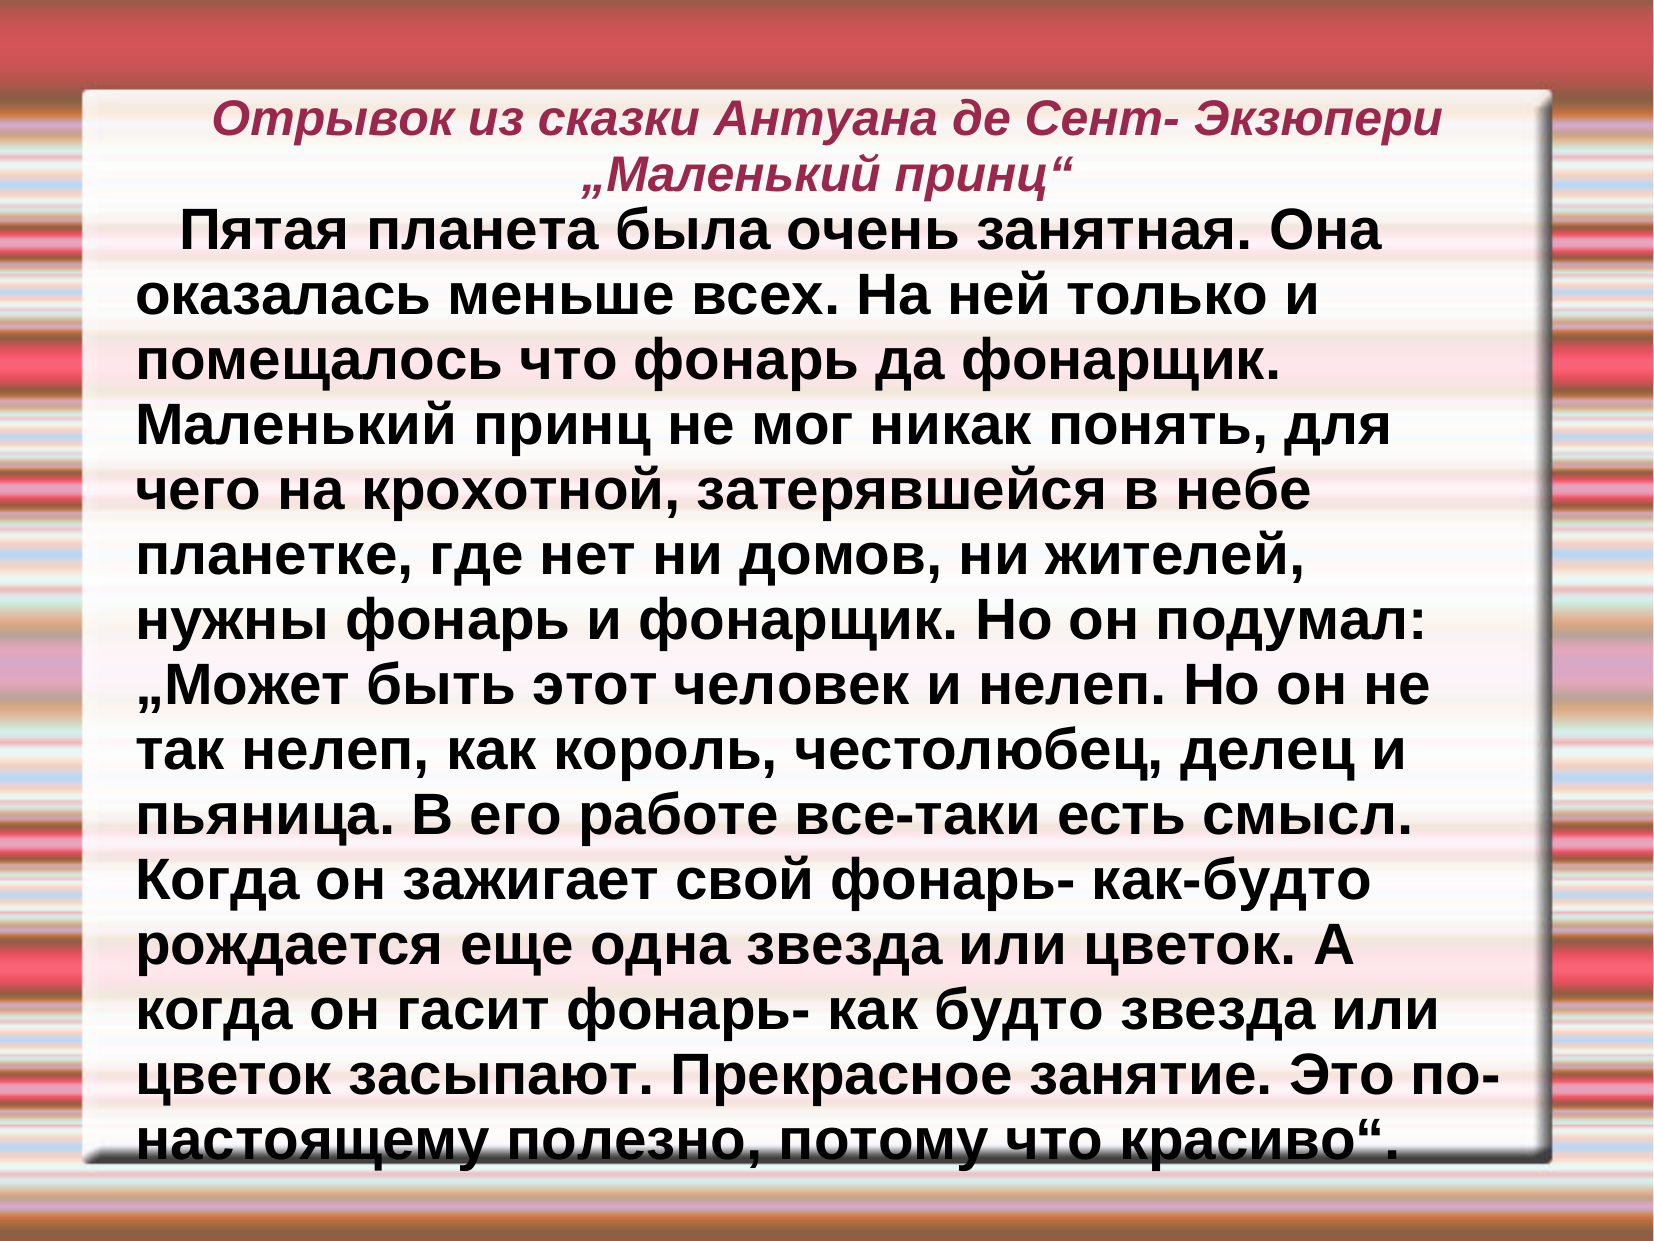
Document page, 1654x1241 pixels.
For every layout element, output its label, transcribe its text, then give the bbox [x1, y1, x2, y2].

title Отрывок из сказки Антуана де Сент- Экзюпери „Маленький принц“ [121, 88, 1534, 203]
subtitle Пятая планета была очень занятная. Она оказалась меньше всех. На ней только и помещалось что фонарь да фонарщик. Маленький принц не мог никак понять, для чего на крохотной, затерявшейся в небе планетке, где нет ни домов, ни жителей, нужны фонарь и фонарщик. Но он подумал: „Может быть этот человек и нелеп. Но он не так нелеп, как король, честолюбец, делец и пьяница. В его работе все-таки есть смысл. Когда он зажигает свой фонарь- как-будто рождается еще одна звезда или цветок. А когда он гасит фонарь- как будто звезда или цветок засыпают. Прекрасное занятие. Это по-настоящему полезно, потому что красиво“. [134, 185, 1516, 1183]
picture [0, 0, 1654, 1241]
